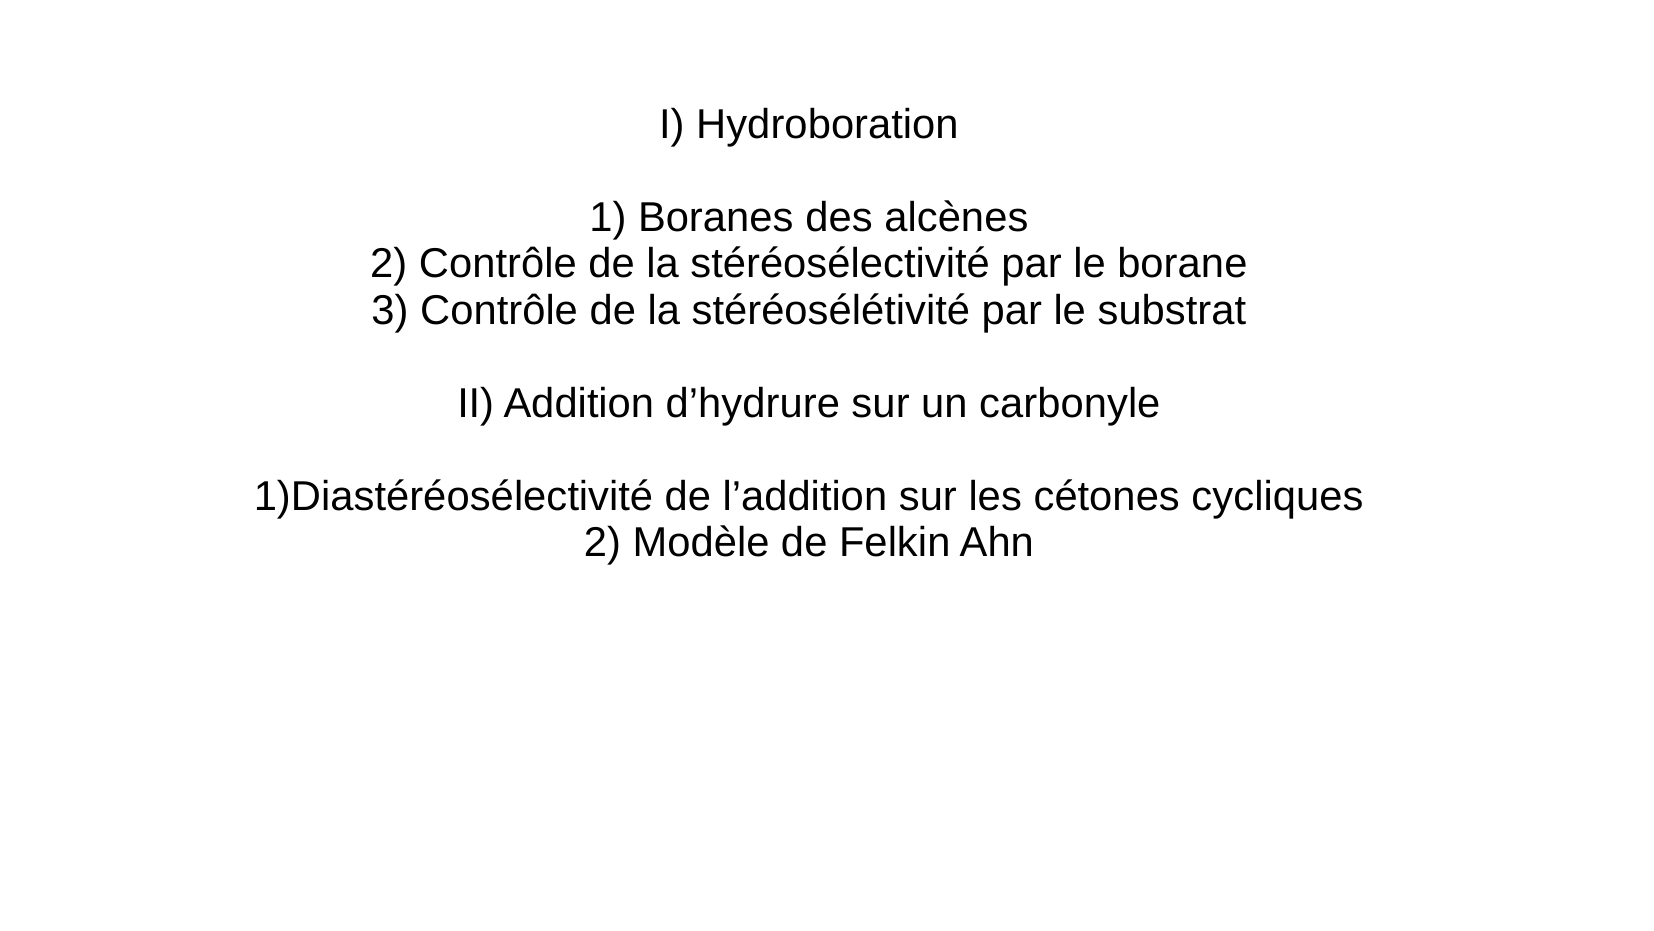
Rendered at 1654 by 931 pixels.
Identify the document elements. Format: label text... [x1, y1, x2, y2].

subtitle I) Hydroboration 1) Boranes des alcènes 2) Contrôle de la stéréosélectivité par le borane 3) Contrôle de la stéréosélétivité par le substrat II) Addition d’hydrure sur un carbonyle 1)Diastéréosélectivité de l’addition sur les cétones cycliques 2) Modèle de Felkin Ahn [59, 70, 1560, 875]
